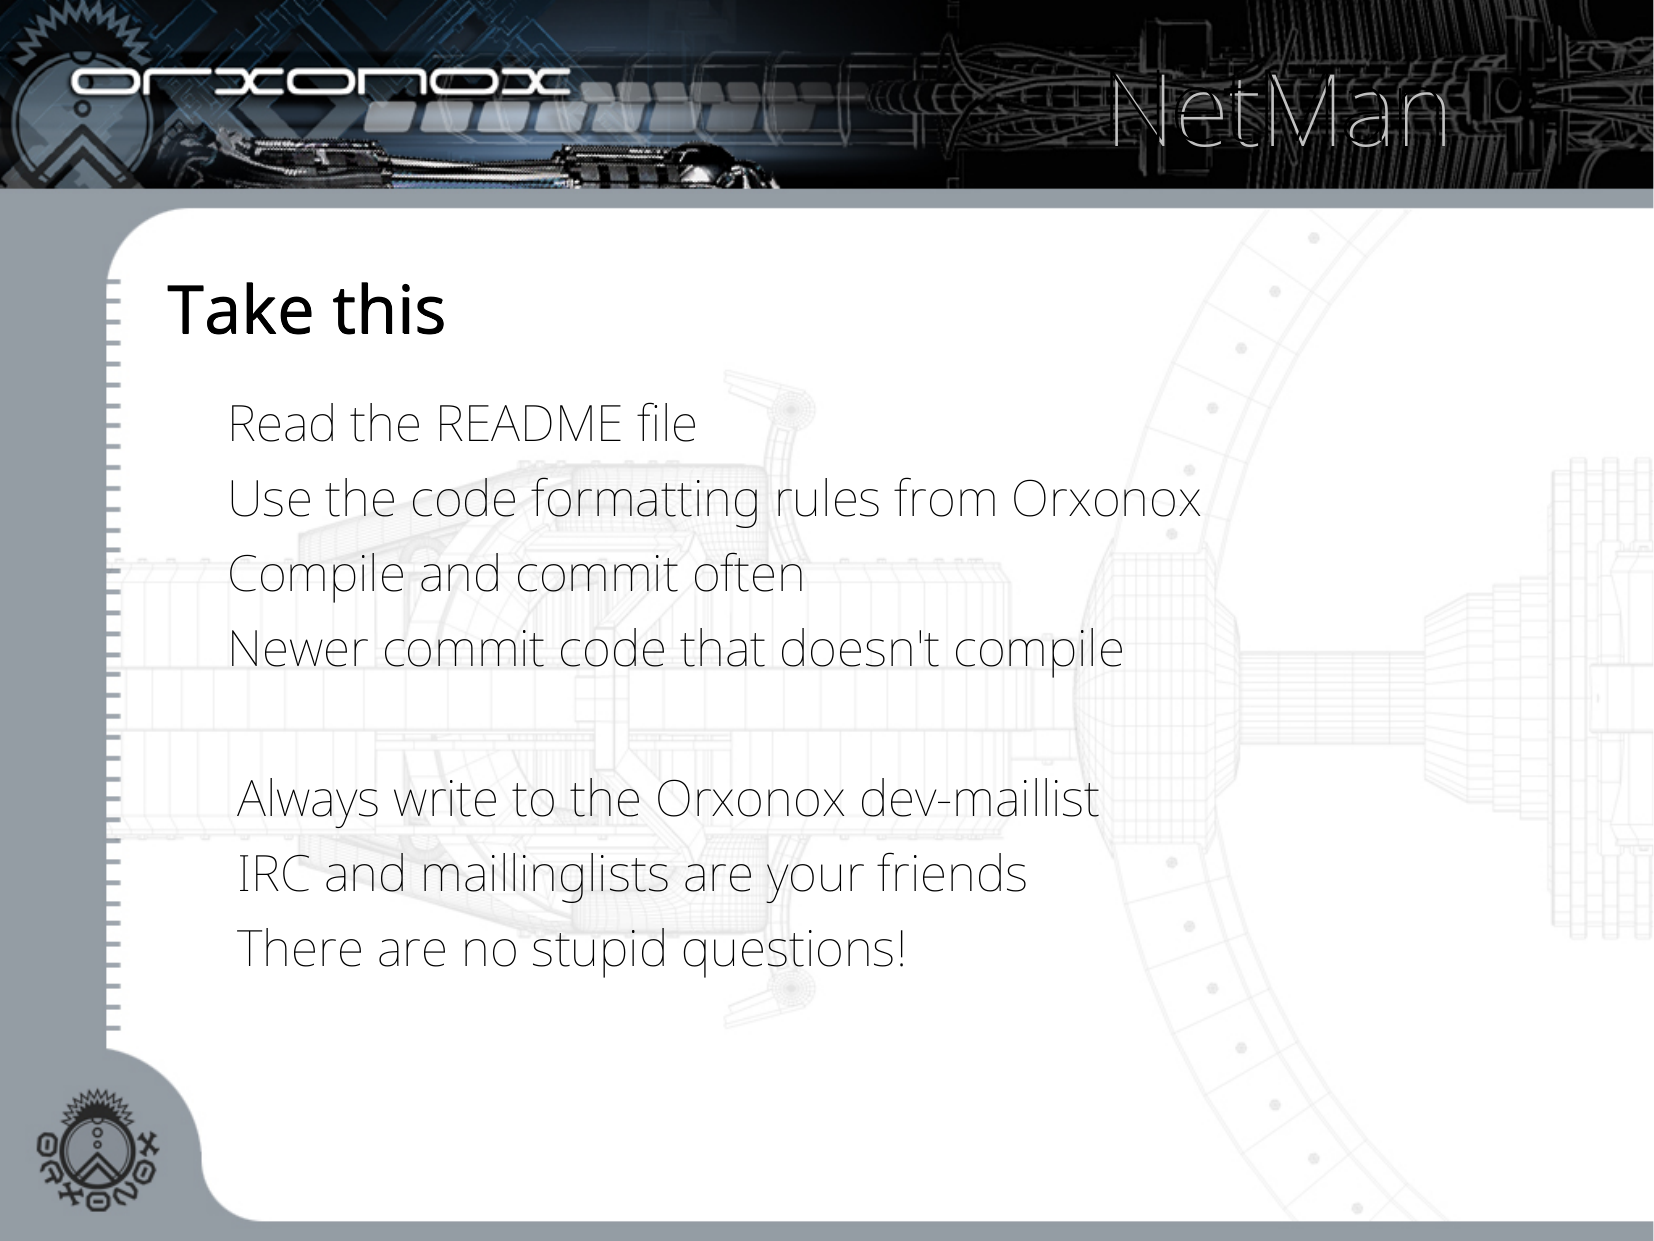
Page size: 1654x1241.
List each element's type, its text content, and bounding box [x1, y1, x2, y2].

text_box Always write to the Orxonox dev-maillist [187, 756, 1415, 826]
text_box NetMan [1050, 26, 1612, 151]
text_box Compile and commit often [177, 531, 1463, 601]
text_box Newer commit code that doesn't compile [177, 606, 1463, 676]
text_box IRC and maillinglists are your friends [187, 831, 1316, 901]
text_box Use the code formatting rules from Orxonox [177, 456, 1576, 526]
text_box There are no stupid questions! [187, 906, 1165, 976]
picture [0, 0, 1654, 1241]
text_box Read the README file [177, 381, 1463, 451]
text_box Take this [167, 262, 681, 290]
